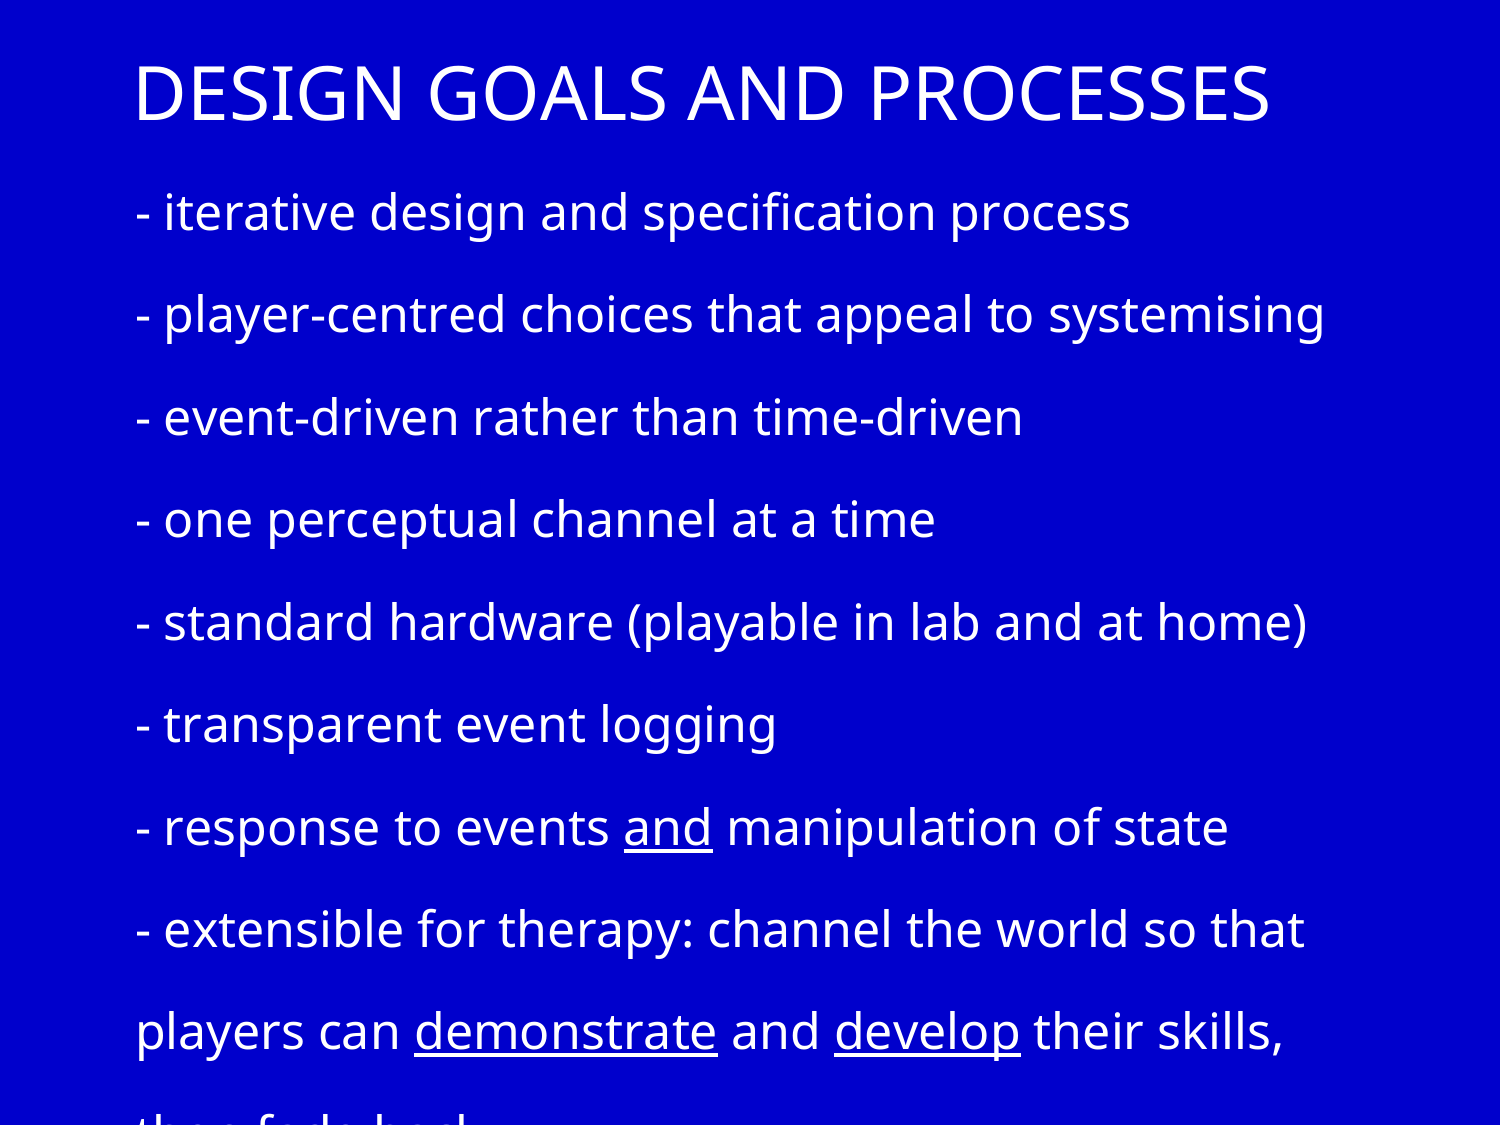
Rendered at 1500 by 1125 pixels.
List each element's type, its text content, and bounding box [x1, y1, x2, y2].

title DESIGN GOALS AND PROCESSES - iterative design and specification process - player-centred choices that appeal to systemising - event-driven rather than time-driven - one perceptual channel at a time - standard hardware (playable in lab and at home) - transparent event logging - response to events and manipulation of state - extensible for therapy: channel the world so that players can demonstrate and develop their skills, then fade back [118, 101, 1394, 1055]
